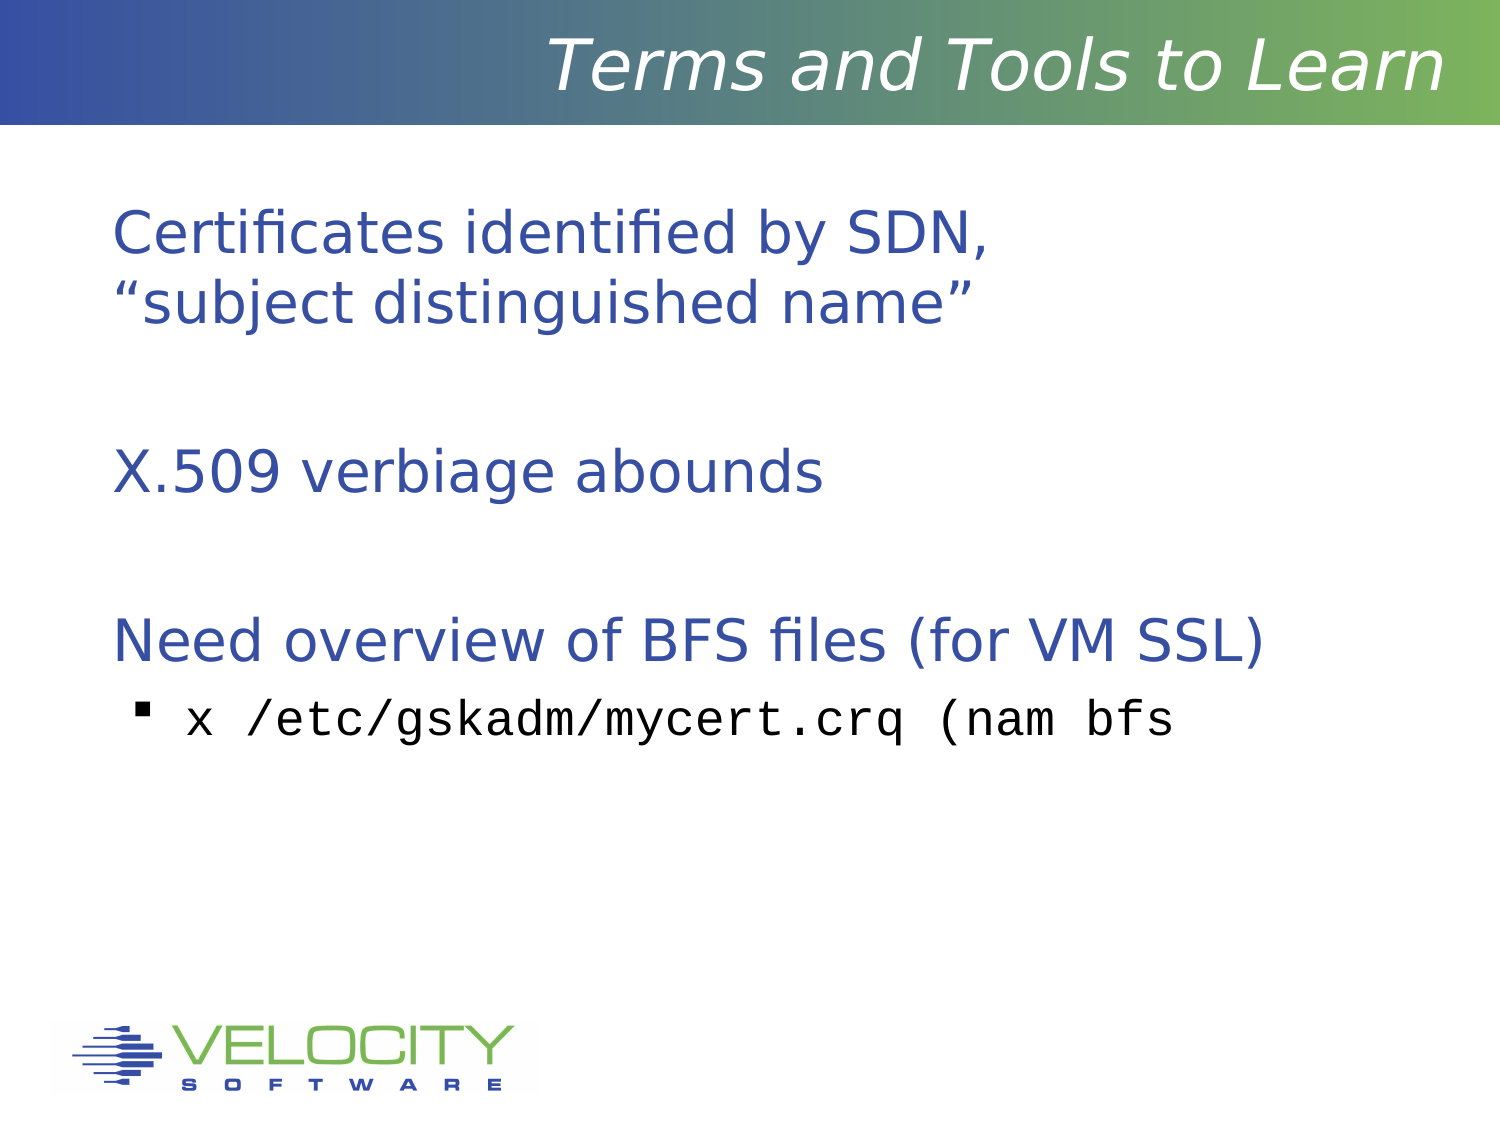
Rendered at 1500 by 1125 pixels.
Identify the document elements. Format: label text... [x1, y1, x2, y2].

list Certificates identified by SDN, “subject distinguished name” X.509 verbiage abounds Need overview of BFS files (for VM SSL) x /etc/gskadm/mycert.crq (nam bfs [70, 187, 1438, 988]
picture [50, 1021, 538, 1094]
title Terms and Tools to Learn [62, 12, 1463, 113]
